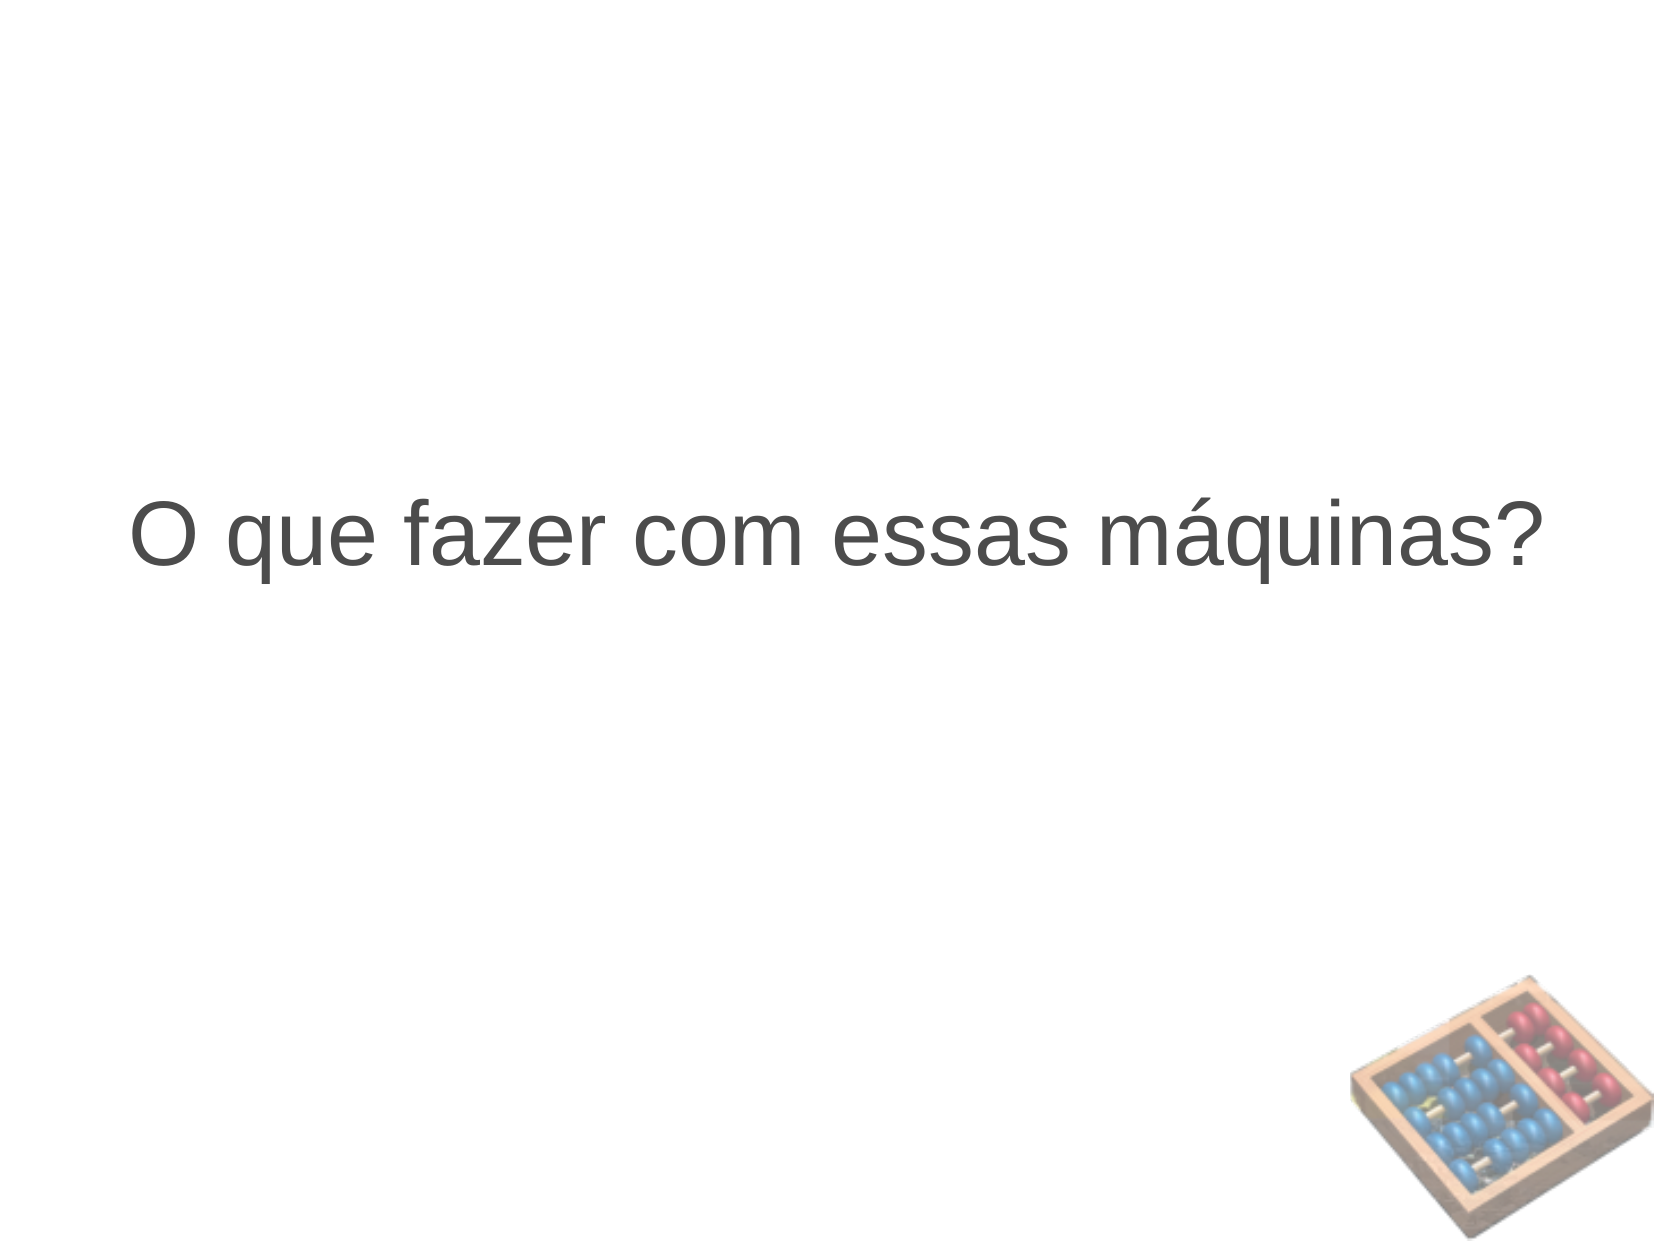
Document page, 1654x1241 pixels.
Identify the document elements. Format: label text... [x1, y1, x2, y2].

title O que fazer com essas máquinas? [75, 430, 1601, 638]
